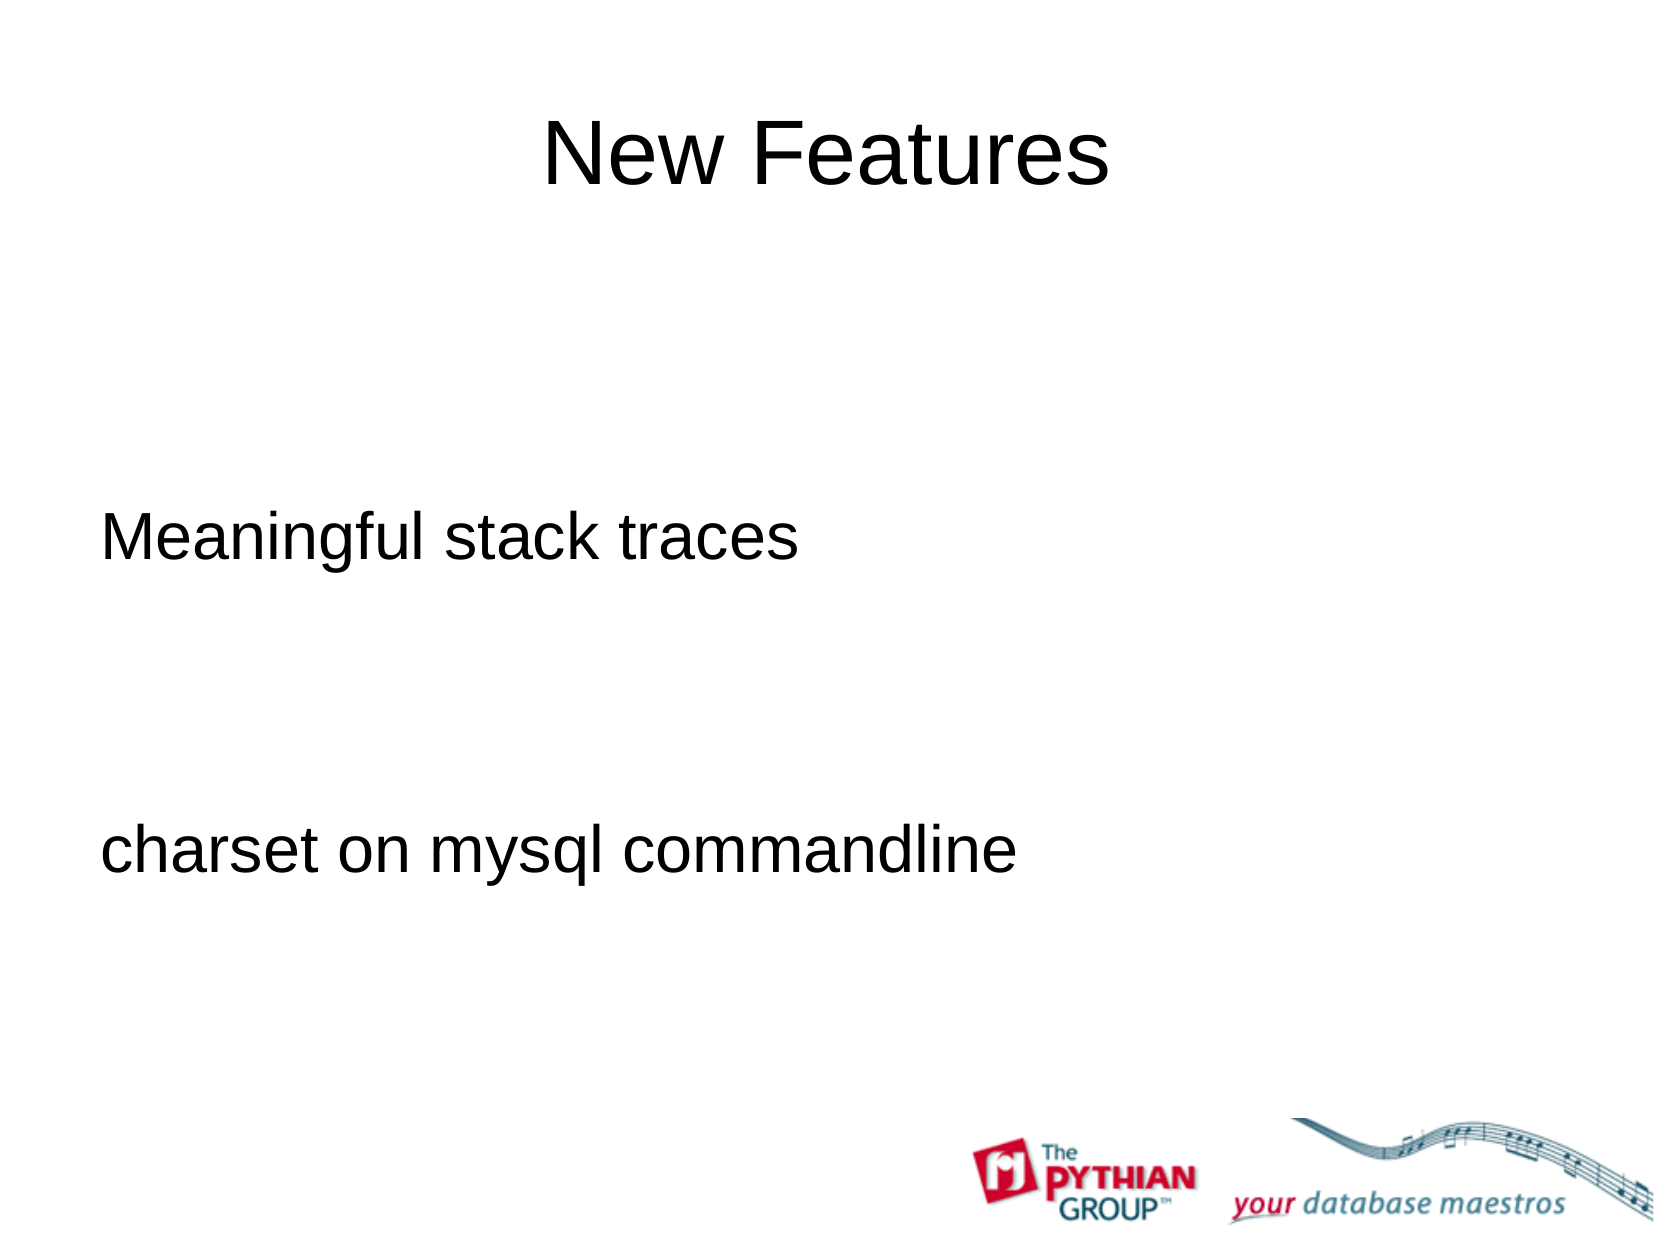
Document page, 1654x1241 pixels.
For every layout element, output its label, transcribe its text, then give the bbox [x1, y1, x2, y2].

picture [955, 1118, 1654, 1241]
title New Features [82, 56, 1571, 250]
list Meaningful stack traces charset on mysql commandline [82, 290, 1571, 1094]
